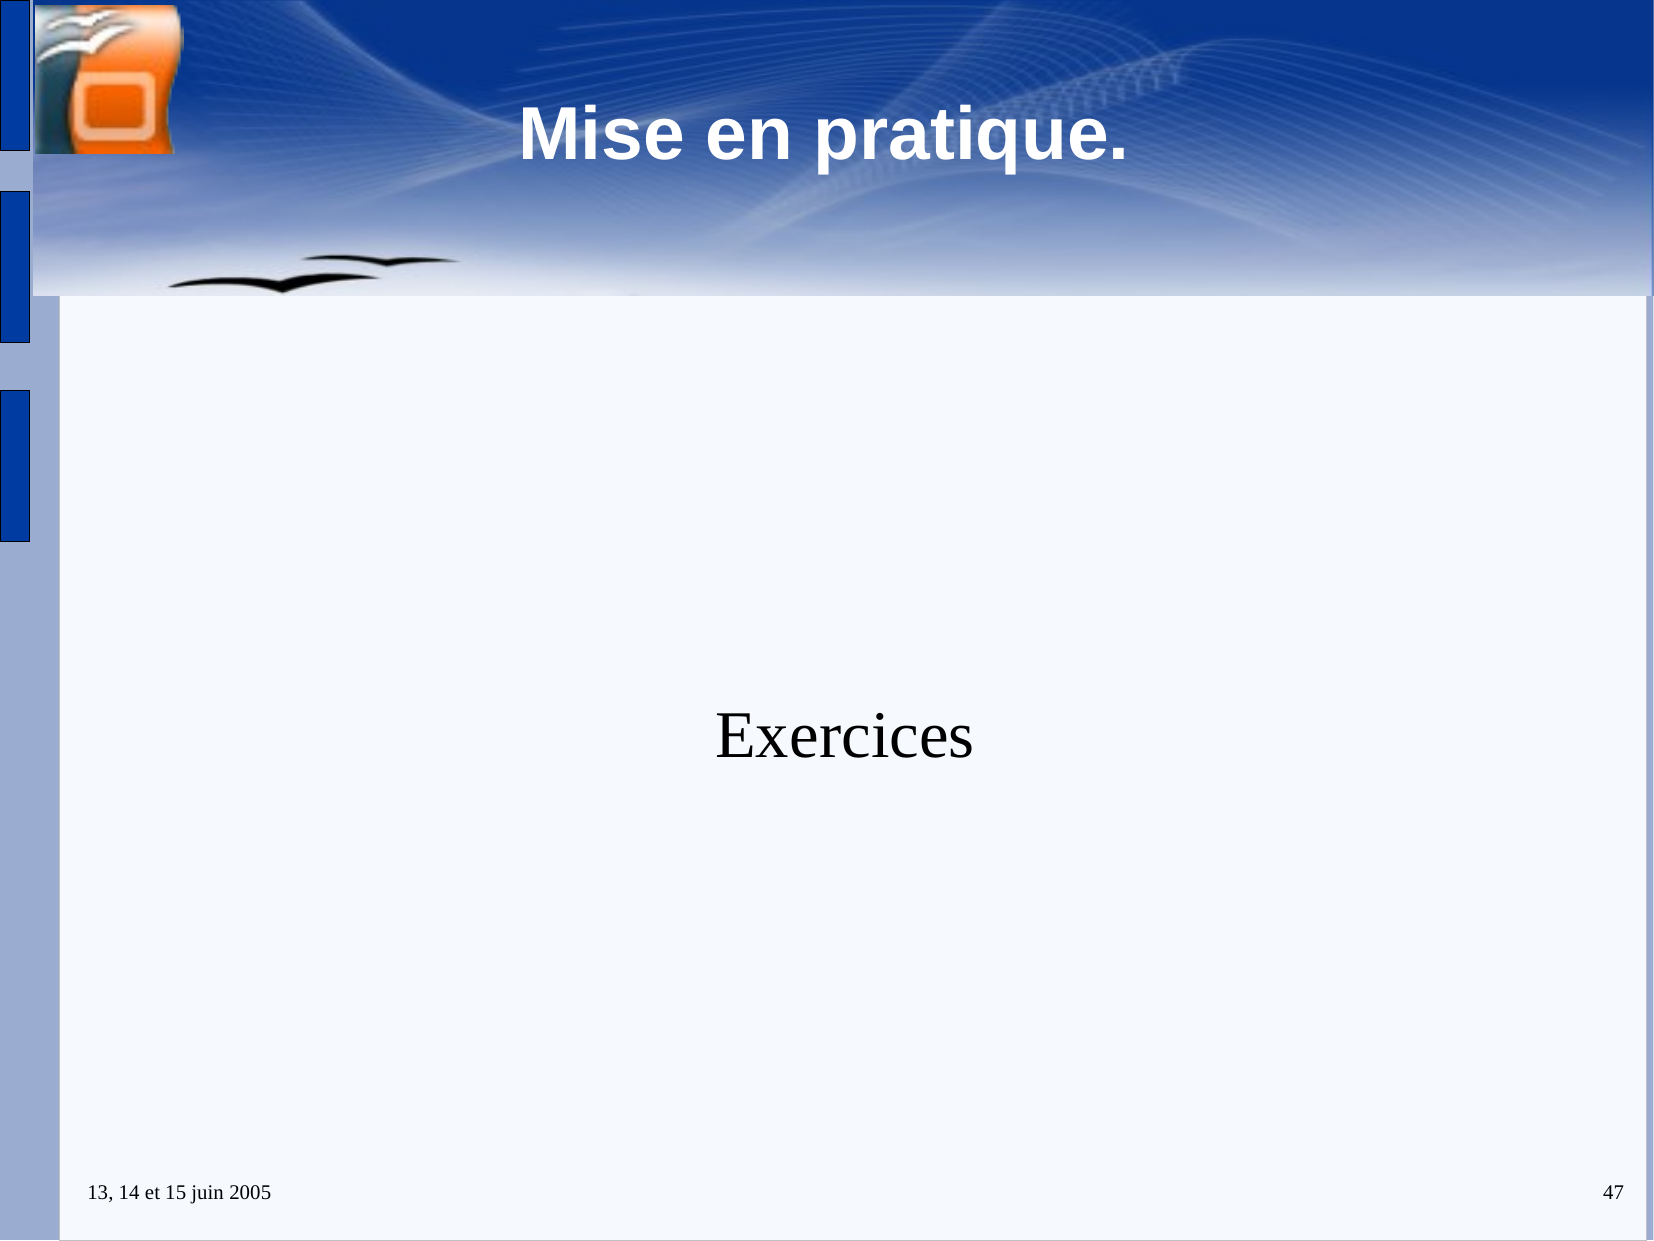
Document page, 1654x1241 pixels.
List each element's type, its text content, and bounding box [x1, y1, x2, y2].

subtitle Exercices [121, 344, 1534, 1127]
title Mise en pratique. [118, 29, 1531, 237]
picture [33, 0, 1654, 296]
